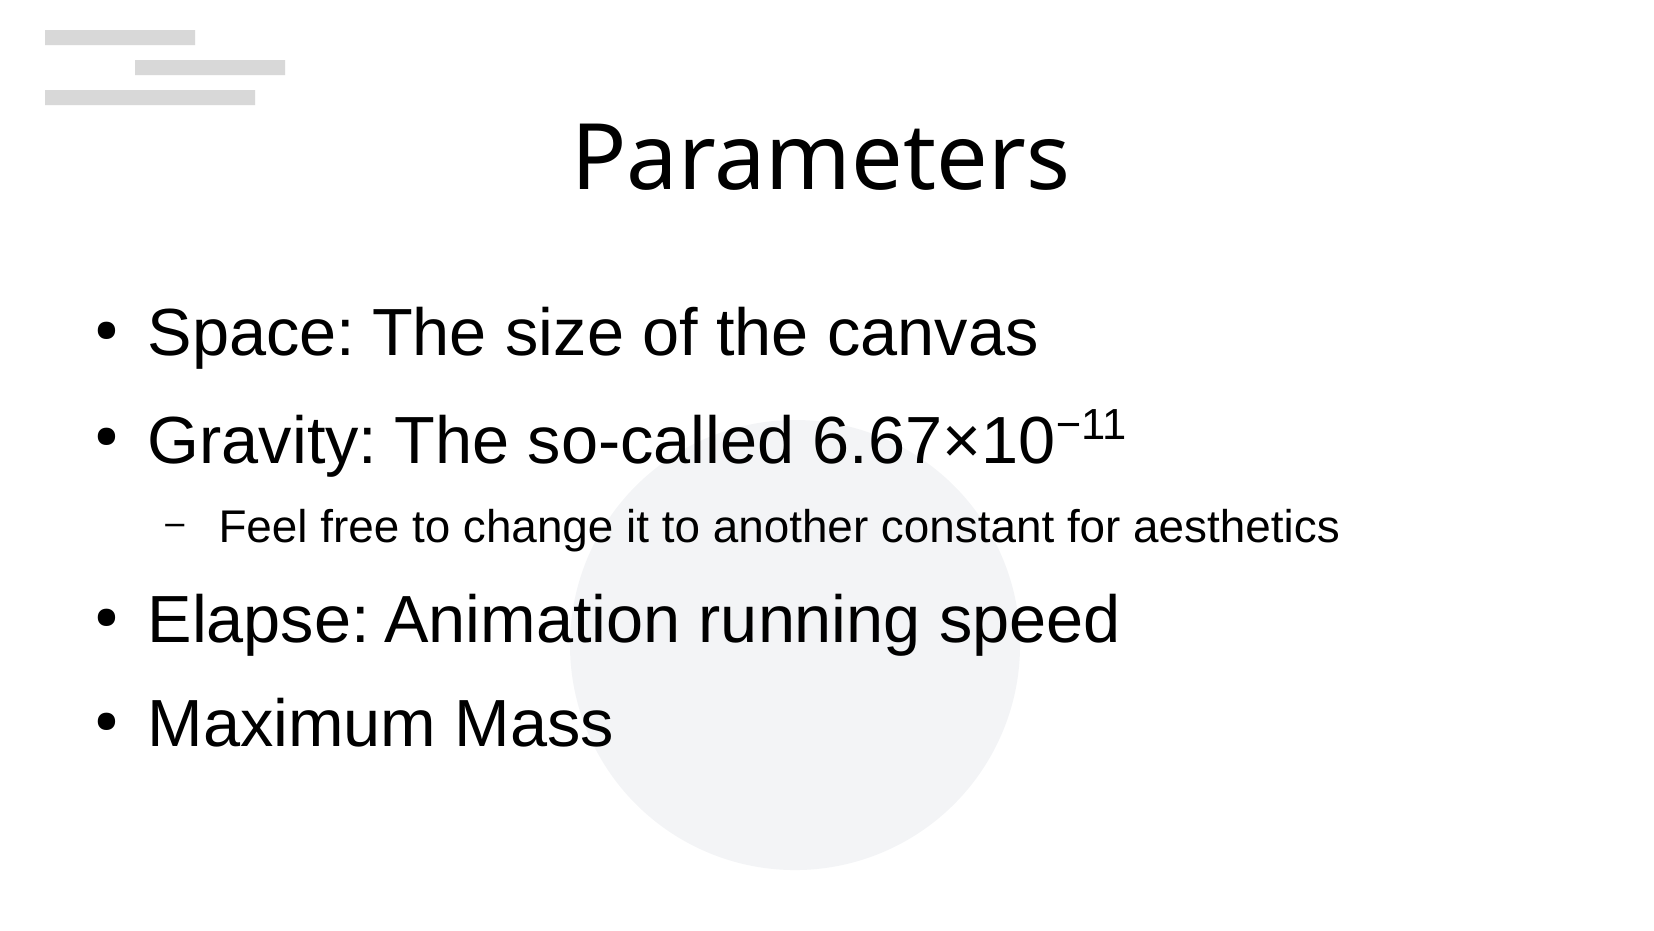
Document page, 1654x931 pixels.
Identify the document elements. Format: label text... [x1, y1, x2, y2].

title Parameters [76, 76, 1565, 233]
list Space: The size of the canvas Gravity: The so-called 6.67×10−11 Feel free to change it to another constant for aesthetics Elapse: Animation running speed Maximum Mass [76, 295, 1565, 835]
